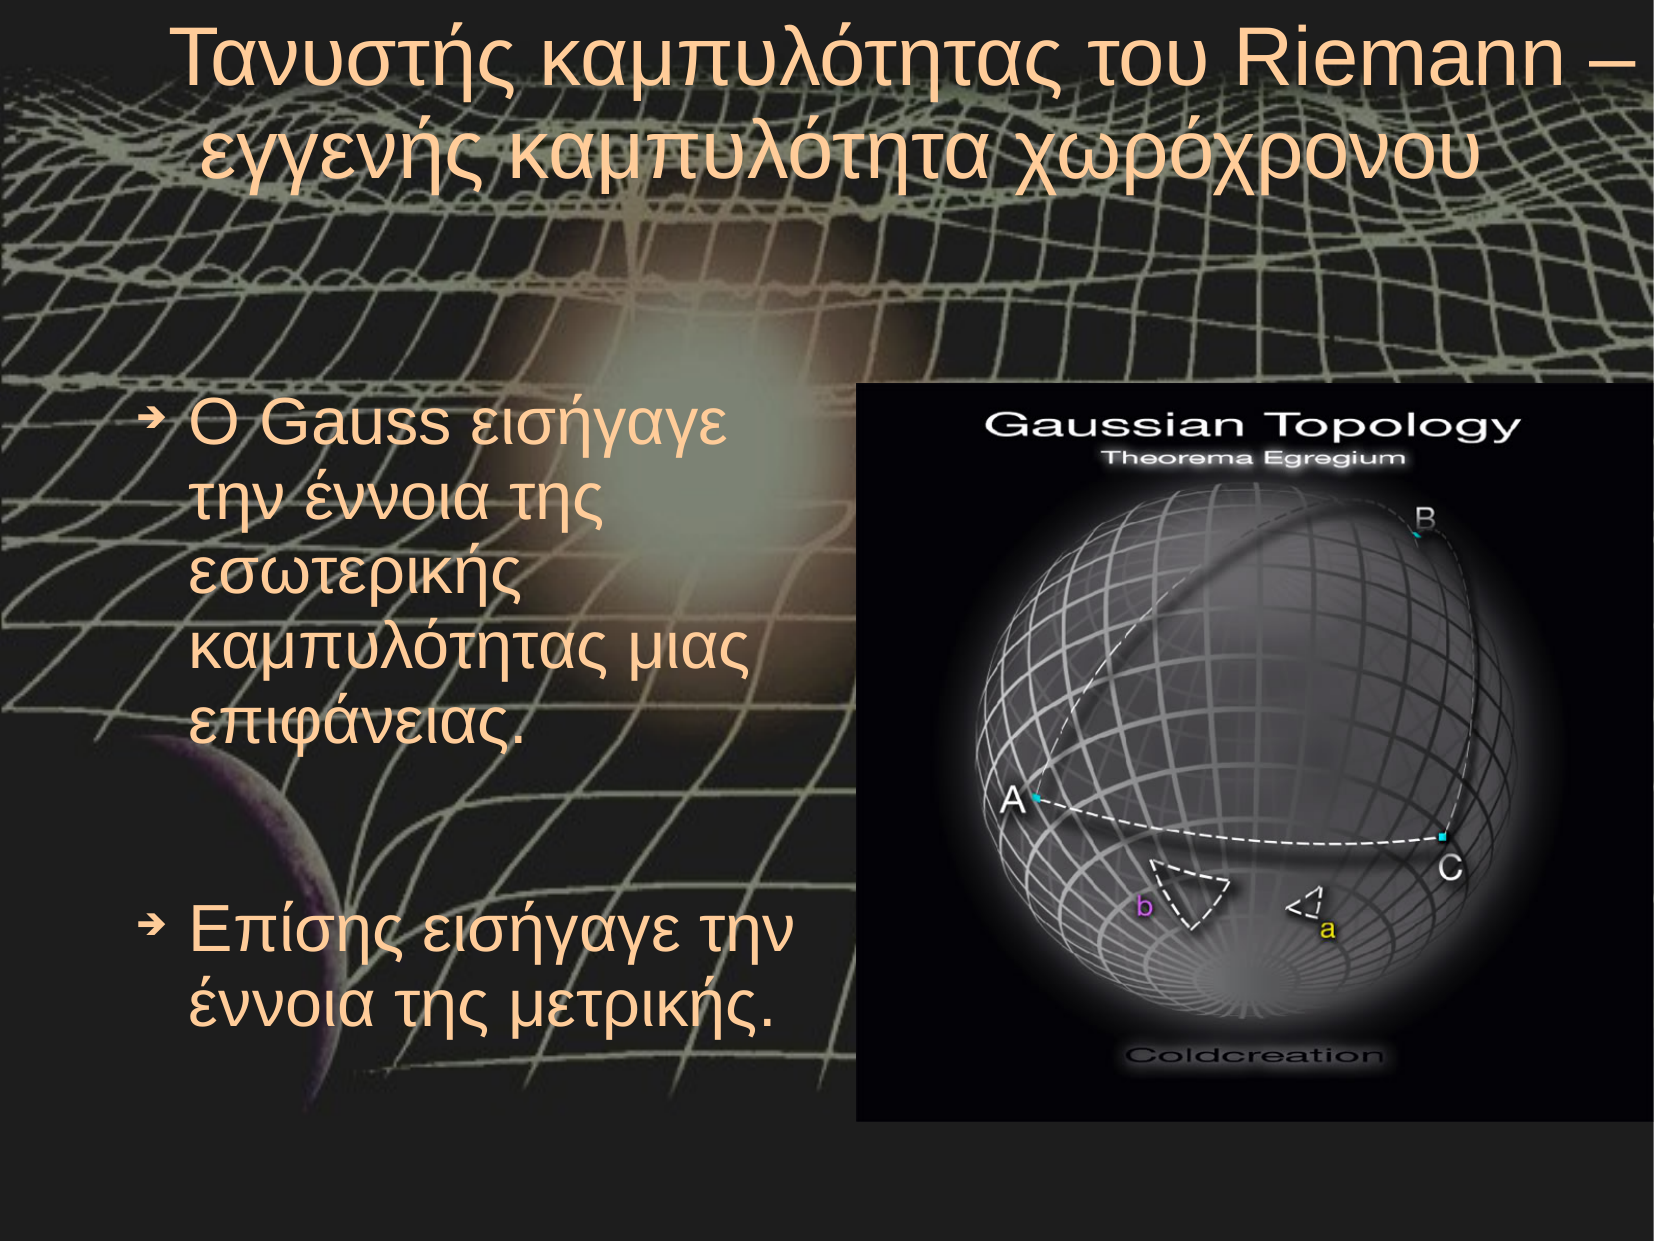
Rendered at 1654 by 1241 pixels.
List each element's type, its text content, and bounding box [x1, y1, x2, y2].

list Ο Gauss εισήγαγε την έννοια της εσωτερικής καμπυλότητας μιας επιφάνειας. Επίσης εισήγαγε την έννοια της μετρικής. [118, 383, 798, 1211]
picture [0, 0, 1654, 1241]
title Τανυστής καμπυλότητας του Riemann – εγγενής καμπυλότητα χωρόχρονου [29, 0, 1654, 207]
